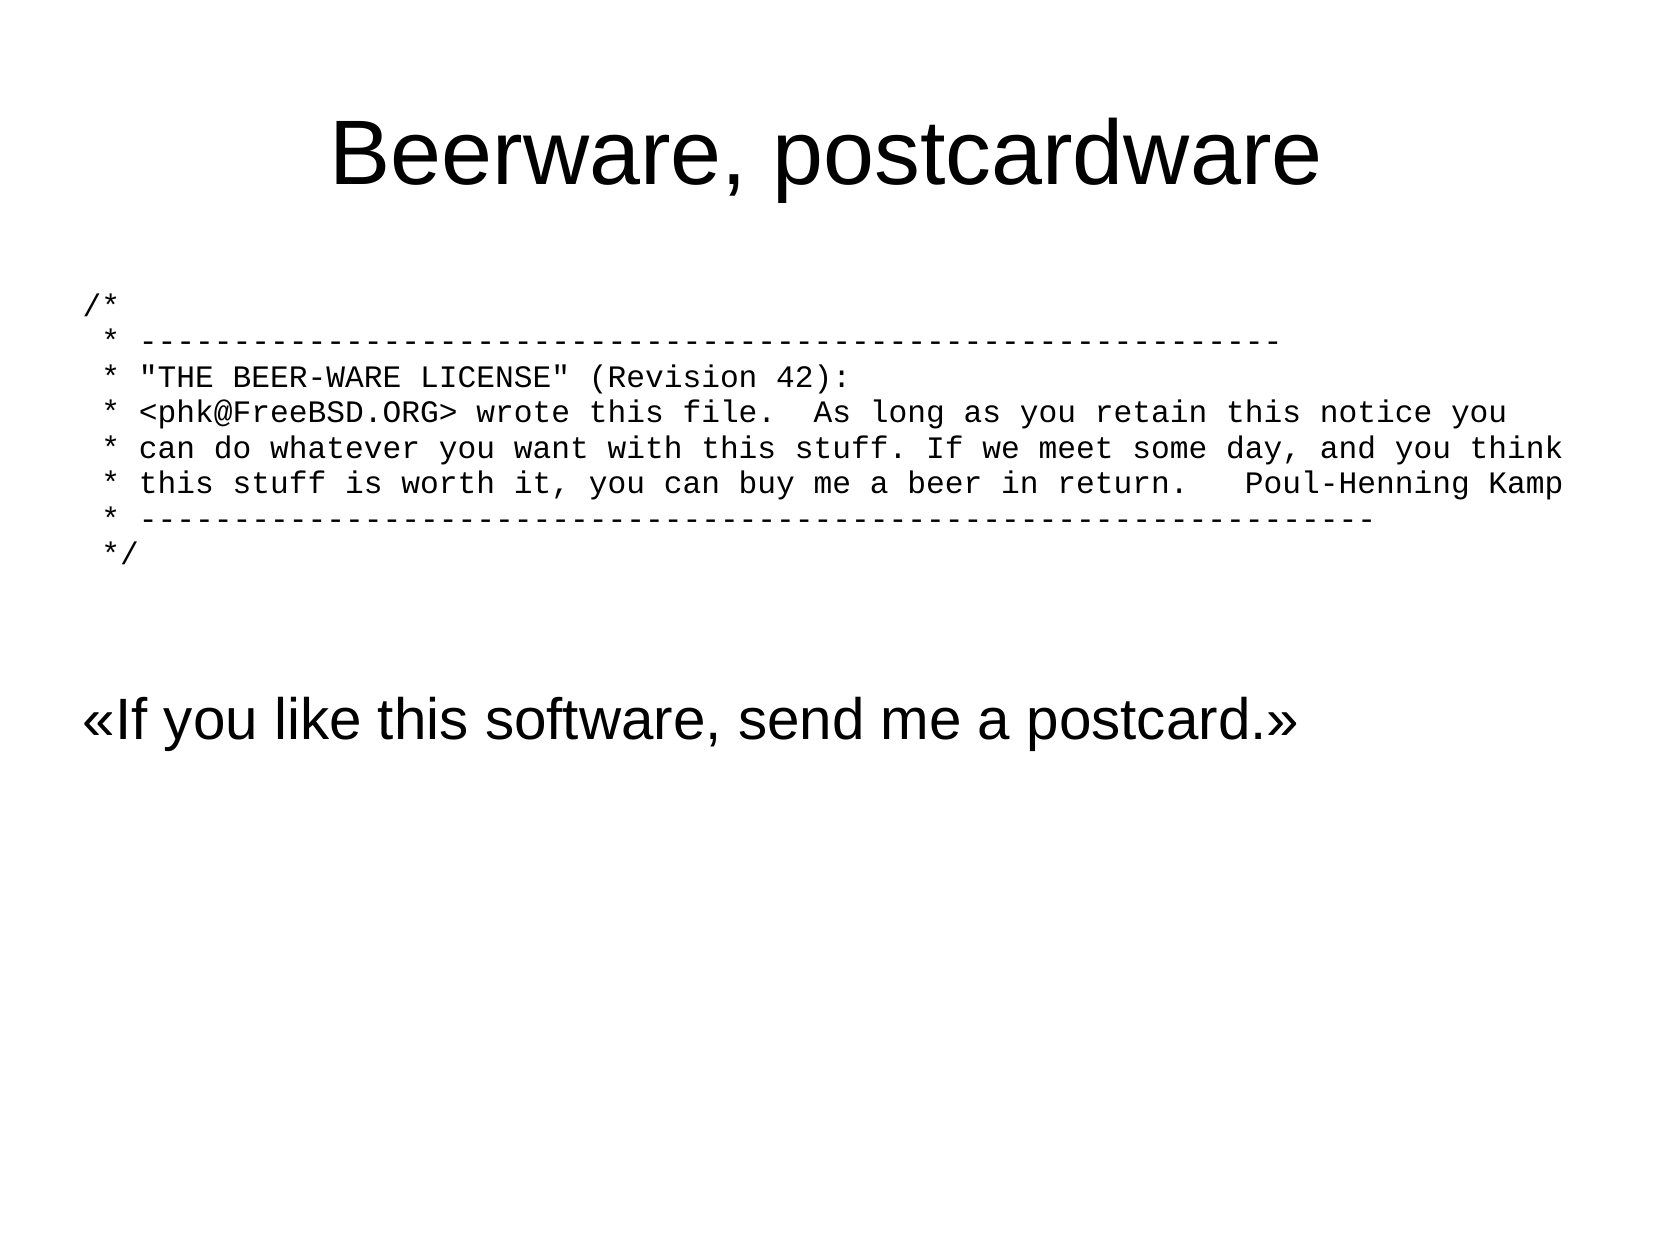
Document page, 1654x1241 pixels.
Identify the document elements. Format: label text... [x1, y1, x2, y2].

list /* * ------------------------------------------------------------- * "THE BEER-WARE LICENSE" (Revision 42): * <phk@FreeBSD.ORG> wrote this file. As long as you retain this notice you * can do whatever you want with this stuff. If we meet some day, and you think * this stuff is worth it, you can buy me a beer in return. Poul-Henning Kamp * ------------------------------------------------------------------ */ «If you like this software, send me a postcard.» [82, 290, 1571, 1010]
title Beerware, postcardware [82, 49, 1571, 257]
